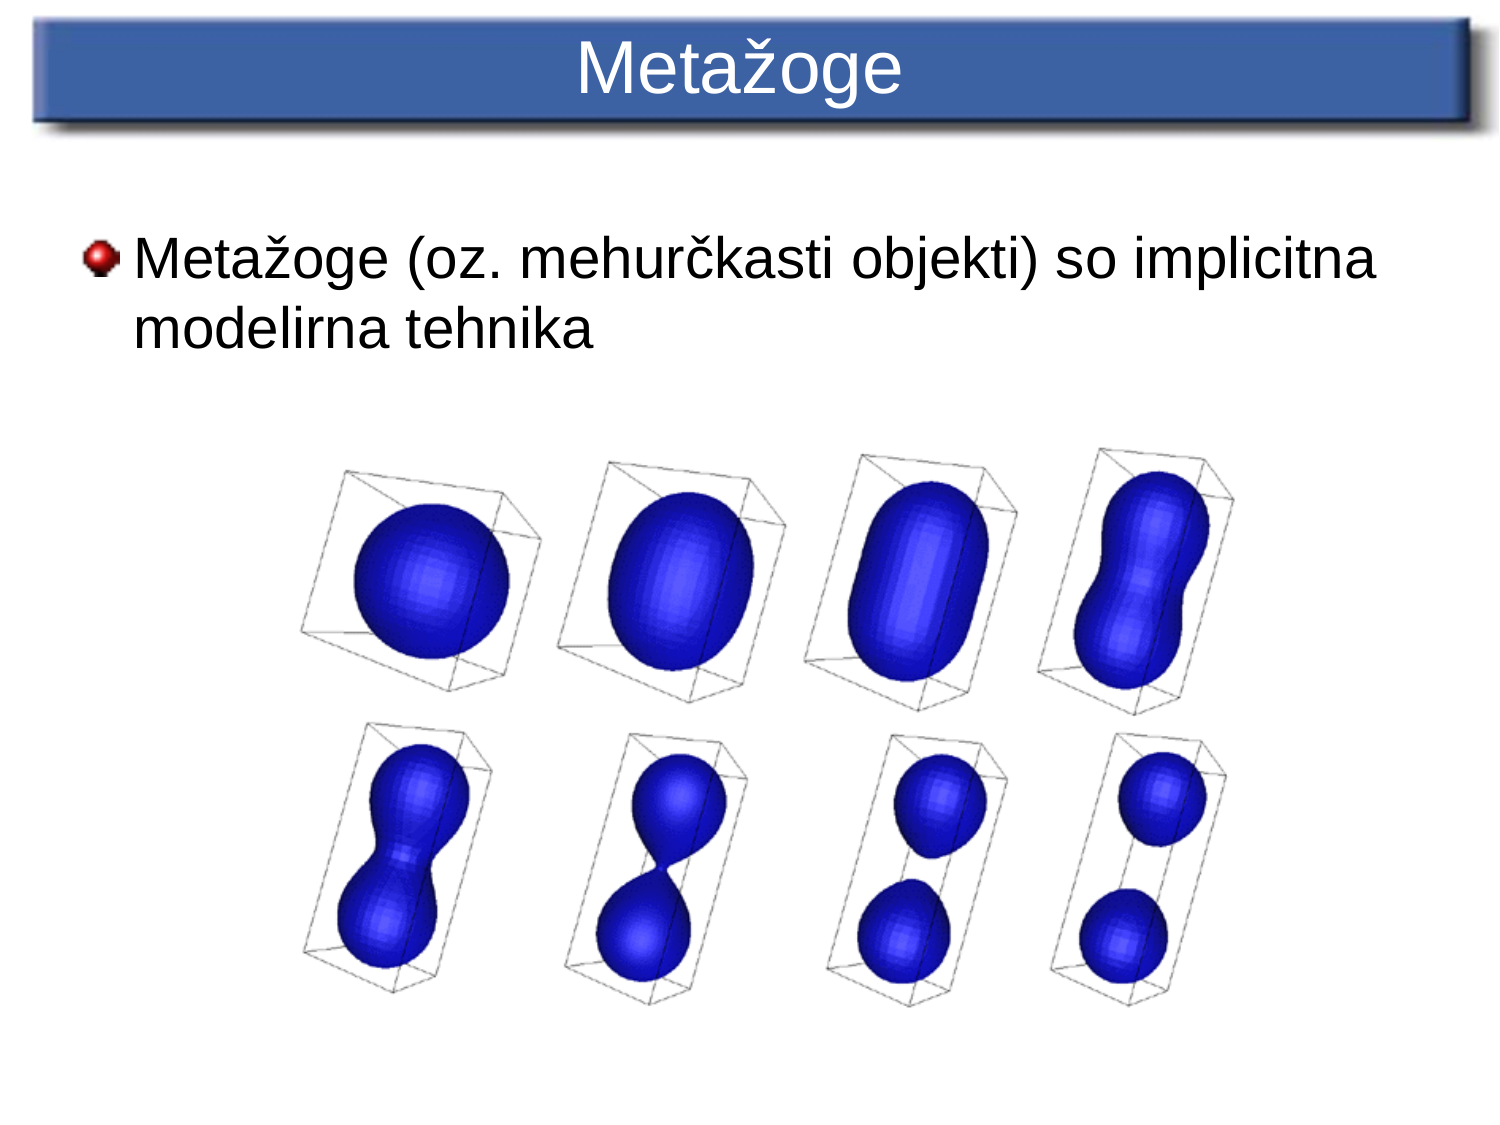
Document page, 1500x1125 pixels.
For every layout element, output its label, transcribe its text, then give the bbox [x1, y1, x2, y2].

list Metažoge (oz. mehurčkasti objekti) so implicitna modelirna tehnika [62, 212, 1413, 955]
title Metažoge [0, 10, 1500, 116]
picture [287, 272, 1238, 1015]
picture [31, 116, 1499, 142]
